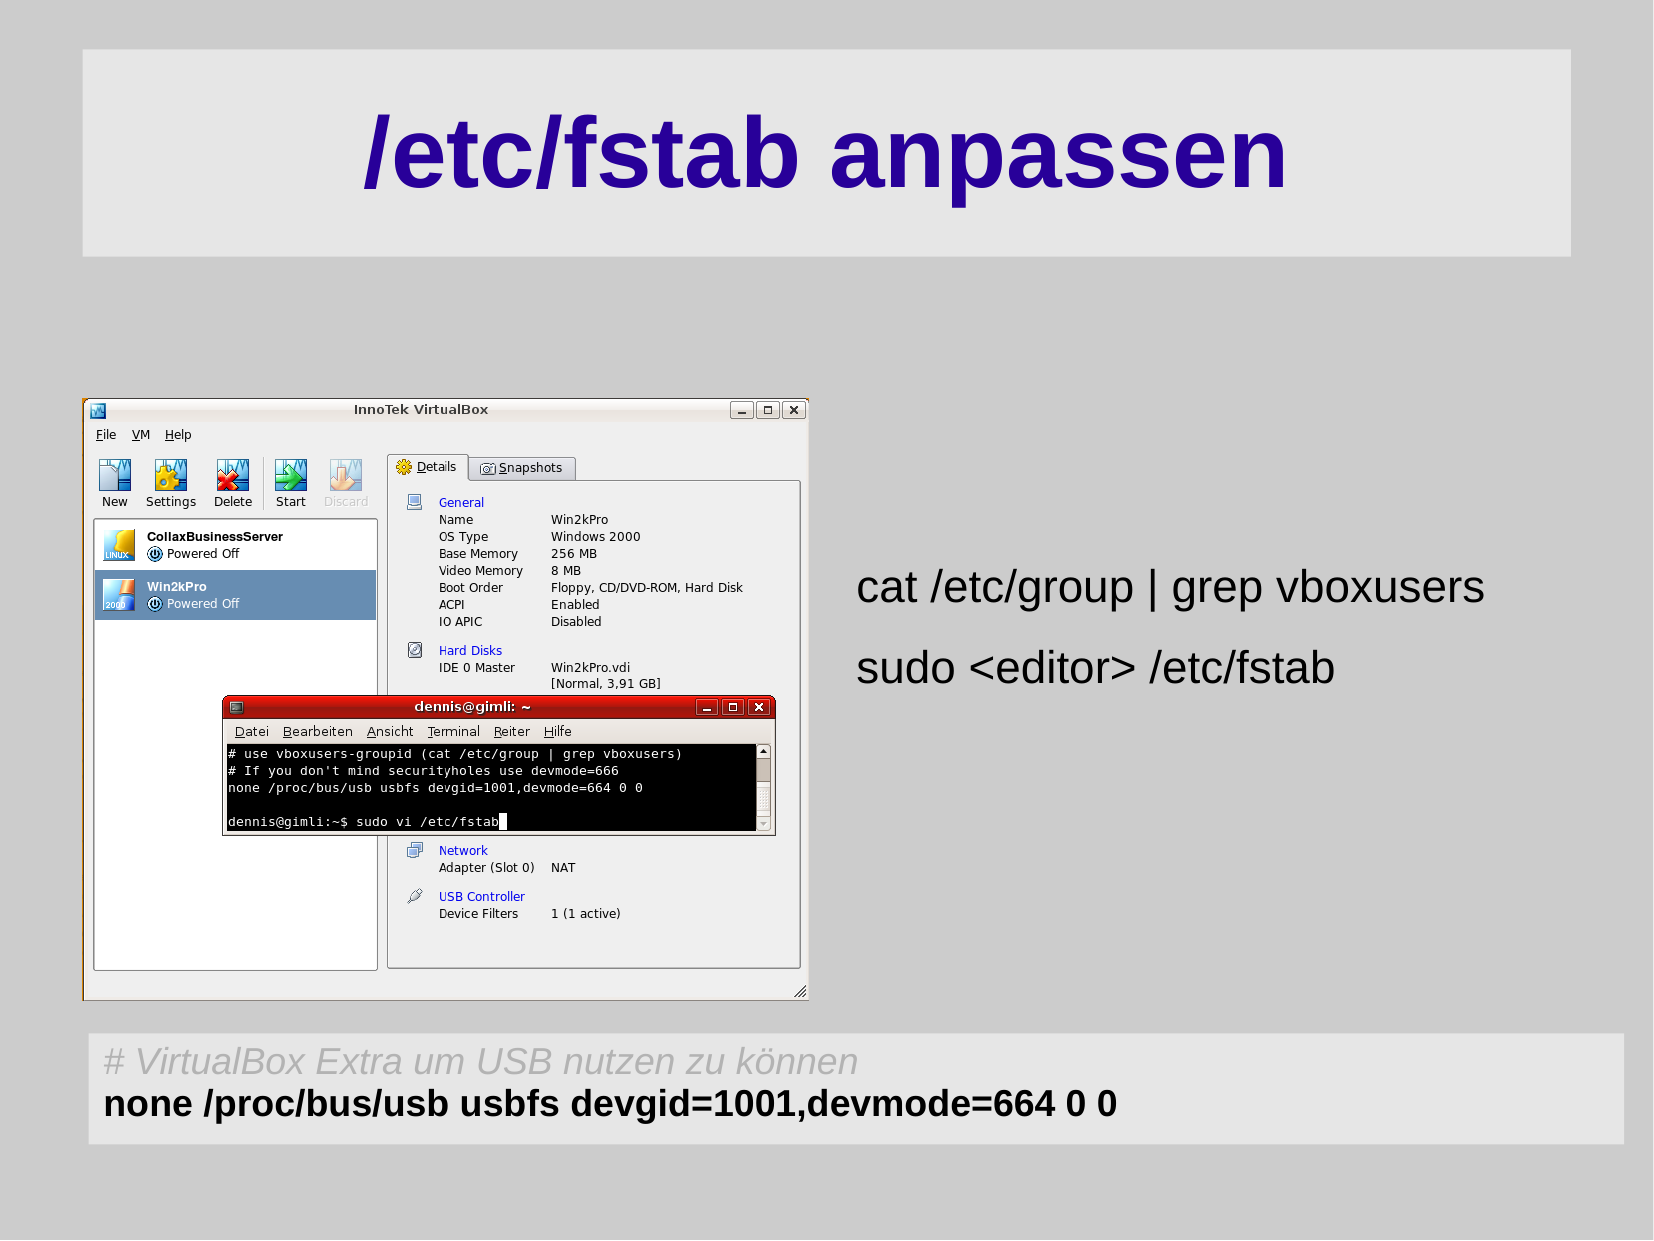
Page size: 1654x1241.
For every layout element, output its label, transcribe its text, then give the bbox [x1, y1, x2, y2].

title /etc/fstab anpassen [82, 49, 1571, 257]
list cat /etc/group | grep vboxusers sudo <editor> /etc/fstab [838, 561, 1565, 739]
picture [82, 398, 809, 1001]
text_box # VirtualBox Extra um USB nutzen zu können none /proc/bus/usb usbfs devgid=1001,devmode=664 0 0 [88, 1033, 1625, 1145]
